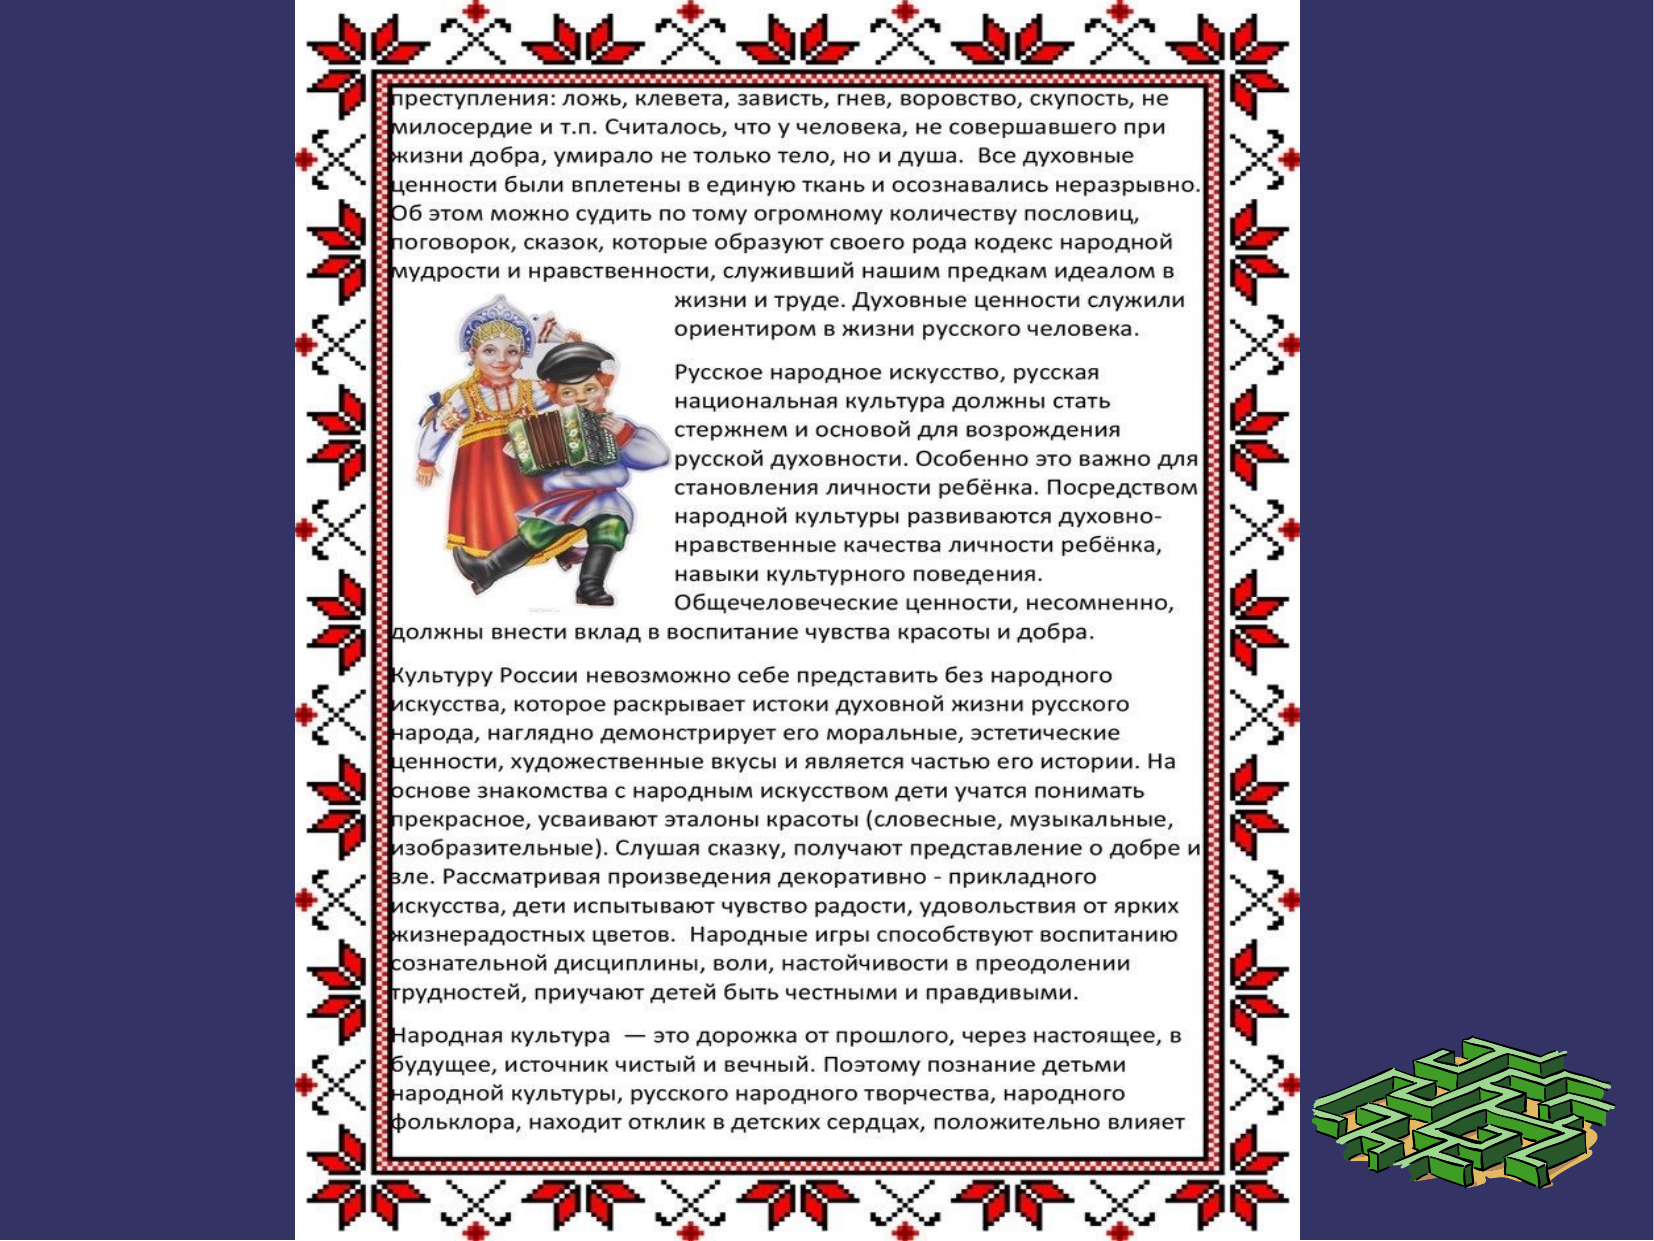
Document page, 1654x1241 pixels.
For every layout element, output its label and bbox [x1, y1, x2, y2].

picture [295, 0, 1300, 1241]
